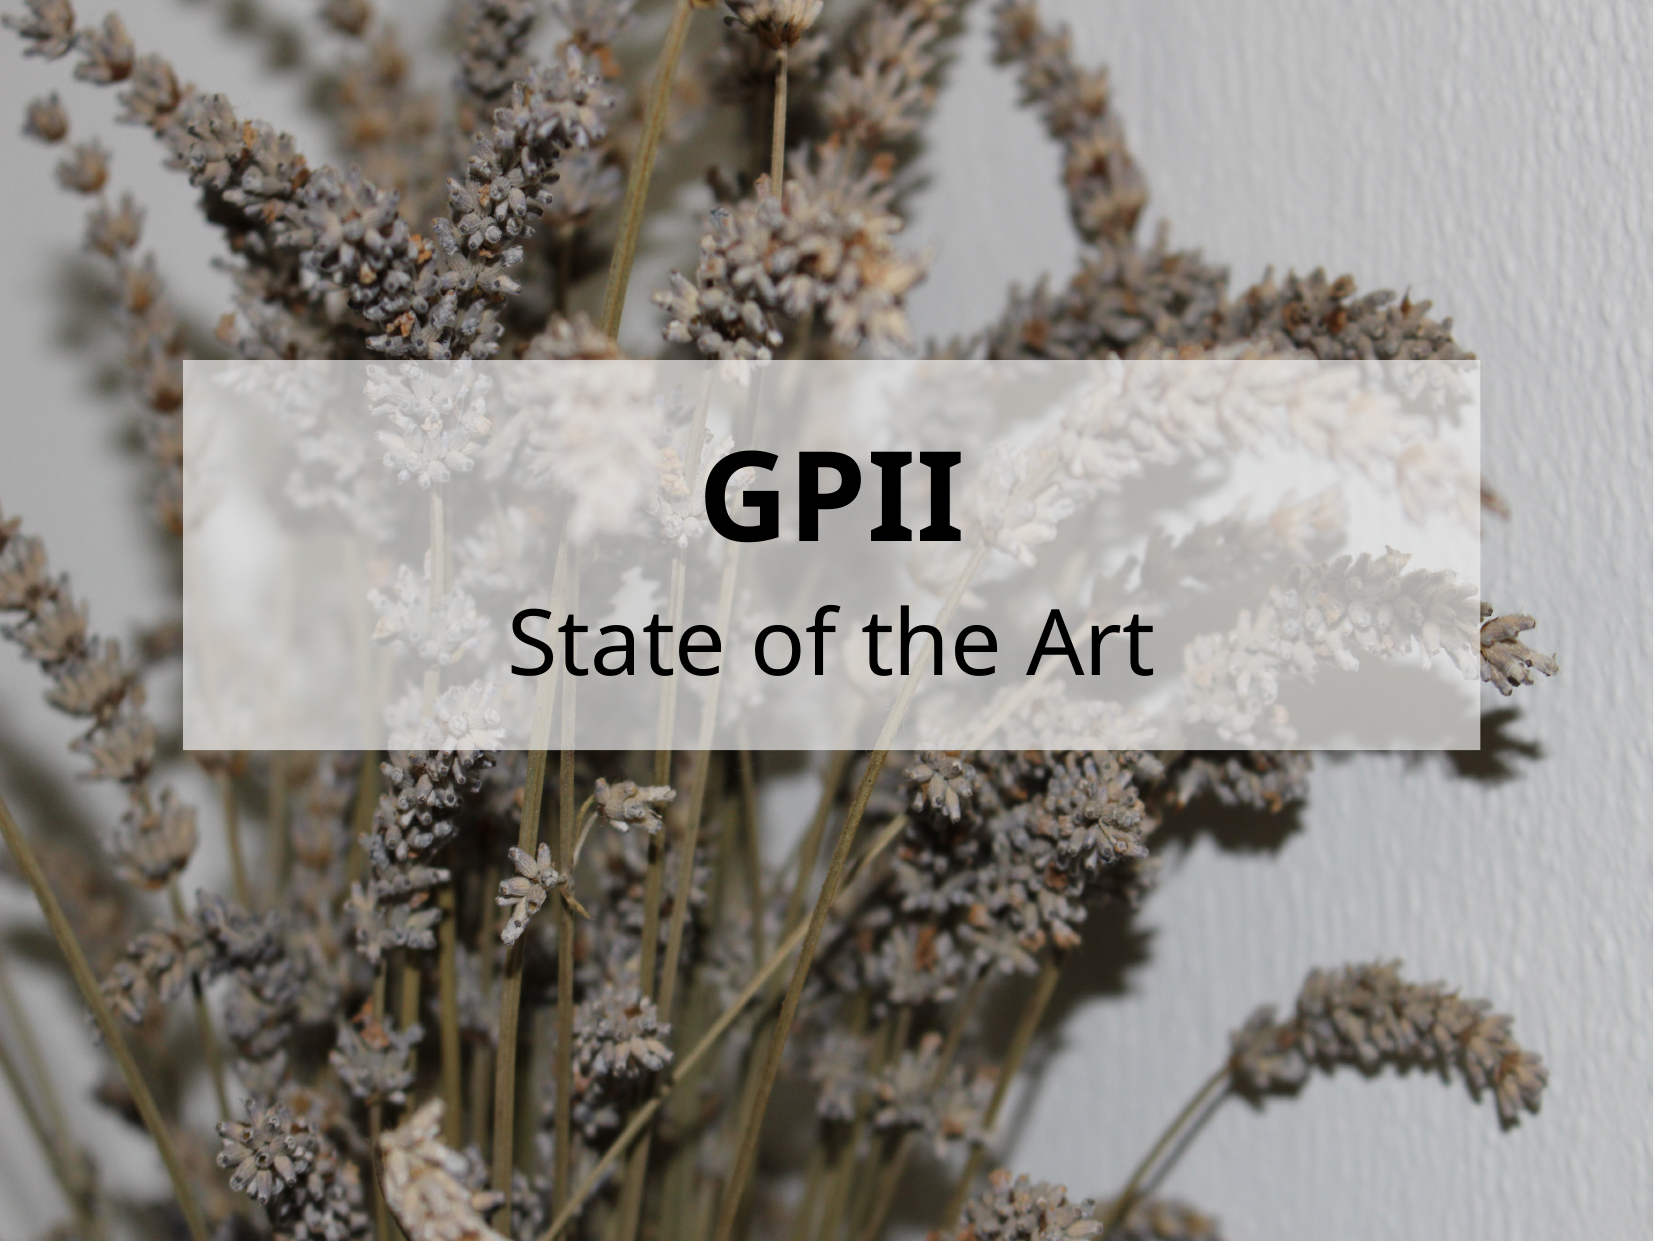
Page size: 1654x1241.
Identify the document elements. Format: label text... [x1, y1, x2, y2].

title GPII State of the Art [183, 360, 1481, 751]
picture [0, 0, 1654, 1241]
